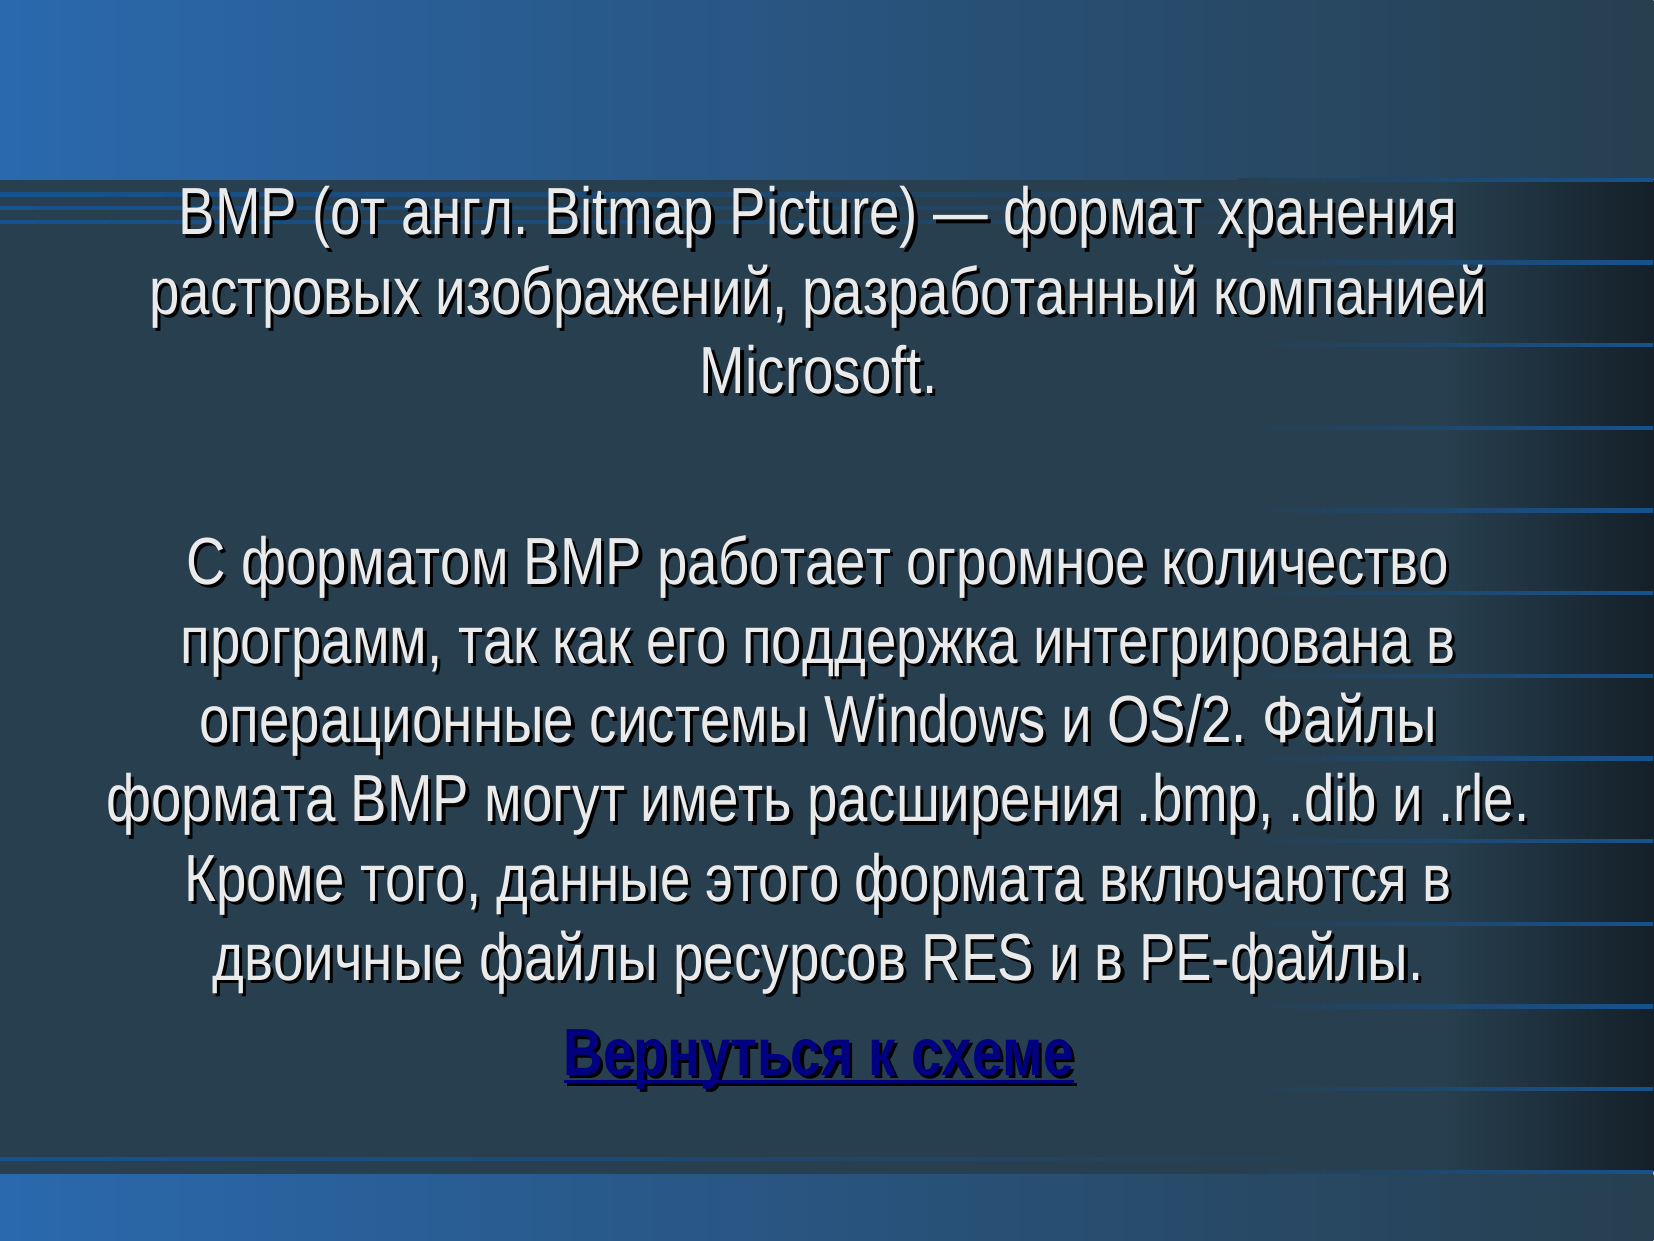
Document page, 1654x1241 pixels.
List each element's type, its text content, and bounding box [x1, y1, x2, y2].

subtitle BMP (от англ. Bitmap Picture) — формат хранения растровых изображений, разработанный компанией Microsoft. С форматом BMP работает огромное количество программ, так как его поддержка интегрирована в операционные системы Windows и OS/2. Файлы формата BMP могут иметь расширения .bmp, .dib и .rle. Кроме того, данные этого формата включаются в двоичные файлы ресурсов RES и в PE-файлы. Вернуться к схеме [88, 118, 1550, 1143]
